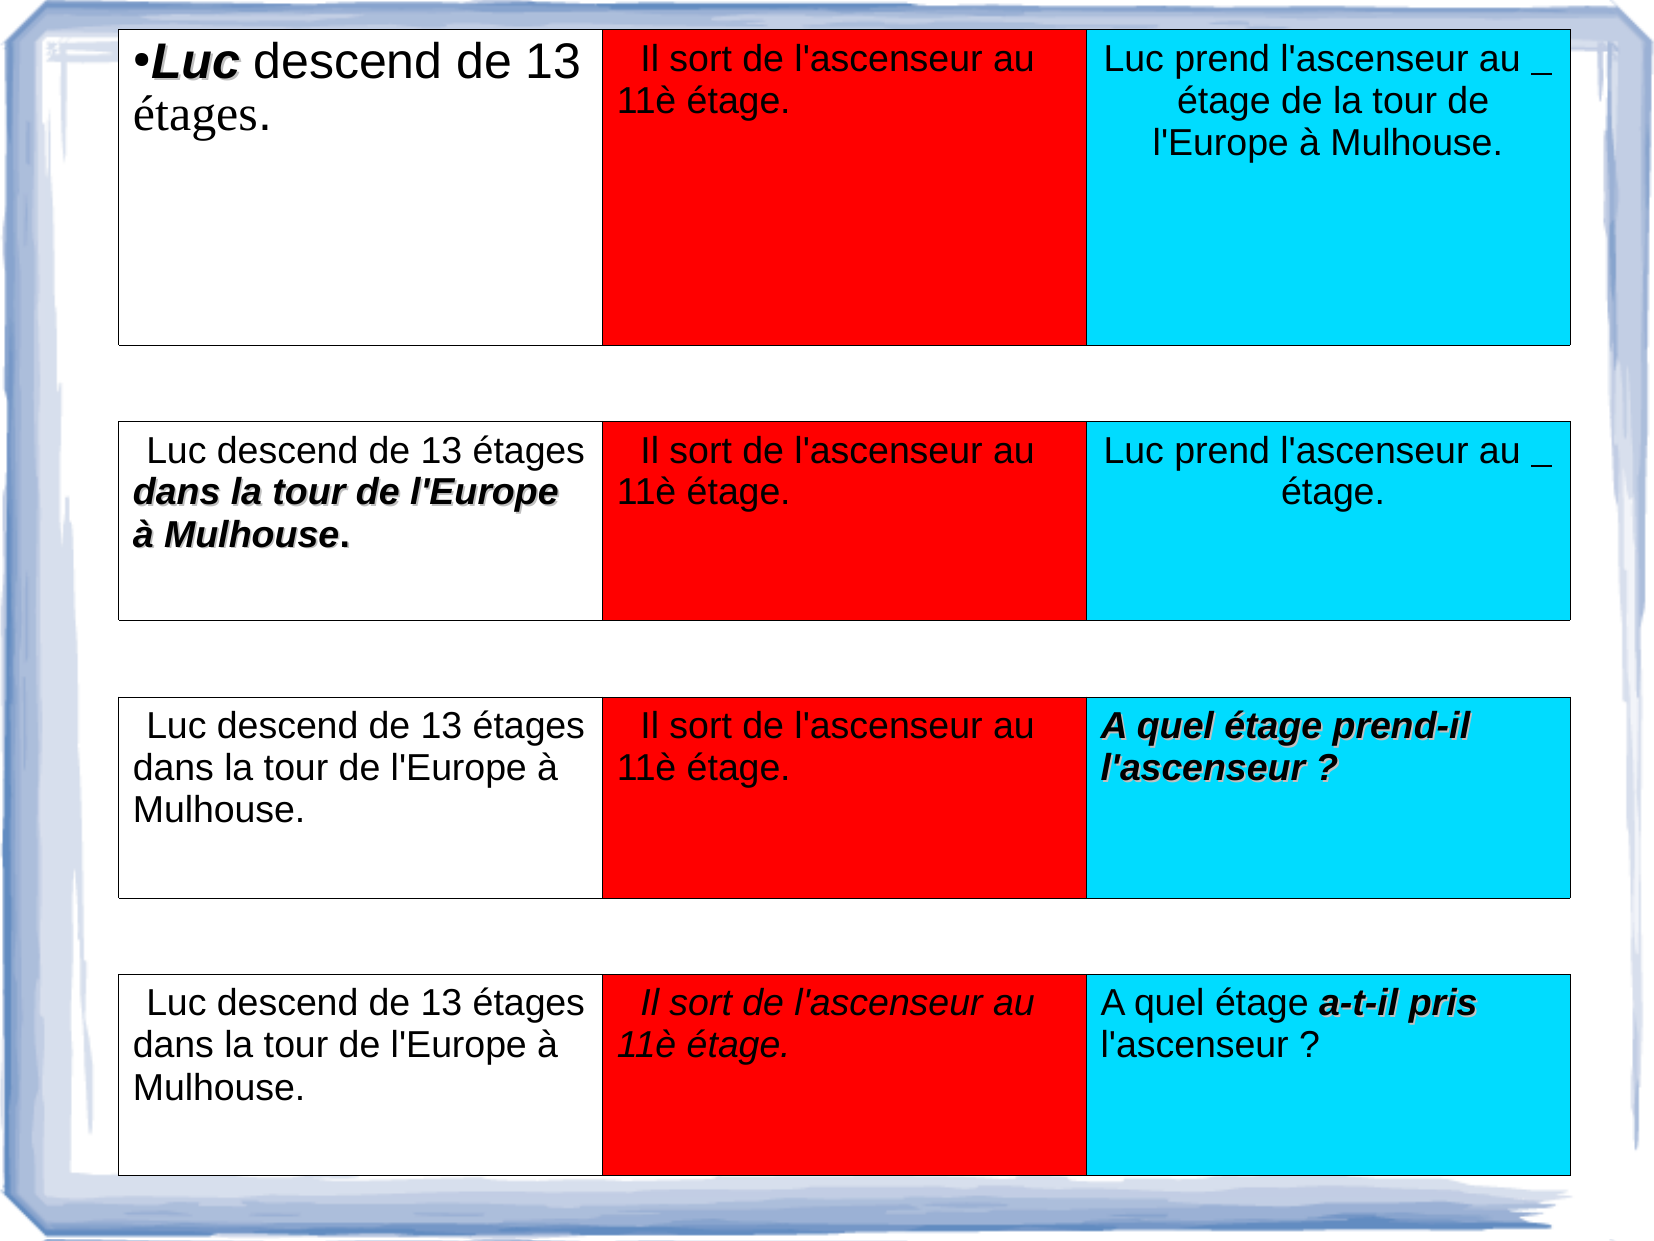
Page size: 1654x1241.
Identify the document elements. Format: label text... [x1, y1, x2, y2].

table_cell Luc prend l'ascenseur au étage. [1087, 422, 1570, 620]
table_cell Il sort de l'ascenseur au 11è étage. [603, 698, 1086, 898]
table_cell Il sort de l'ascenseur au 11è étage. [603, 422, 1086, 620]
table_cell [119, 899, 1570, 974]
table_cell Luc descend de 13 étages dans la tour de l'Europe à Mulhouse. [119, 698, 602, 898]
table_cell Luc descend de 13 étages dans la tour de l'Europe à Mulhouse. [119, 975, 602, 1175]
table_header Il sort de l'ascenseur au 11è étage. [603, 30, 1086, 345]
table_cell Il sort de l'ascenseur au 11è étage. [603, 975, 1086, 1175]
table_cell A quel étage a-t-il pris l'ascenseur ? [1087, 975, 1570, 1175]
table_cell [119, 621, 1570, 697]
table_cell Luc descend de 13 étages dans la tour de l'Europe à Mulhouse. [119, 422, 602, 620]
table_cell [119, 346, 1570, 421]
table_header Luc prend l'ascenseur au étage de la tour de l'Europe à Mulhouse. [1087, 30, 1570, 345]
table_header Luc descend de 13 étages. [119, 30, 602, 345]
table_cell A quel étage prend-il l'ascenseur ? [1087, 698, 1570, 898]
picture [0, 0, 1654, 1241]
